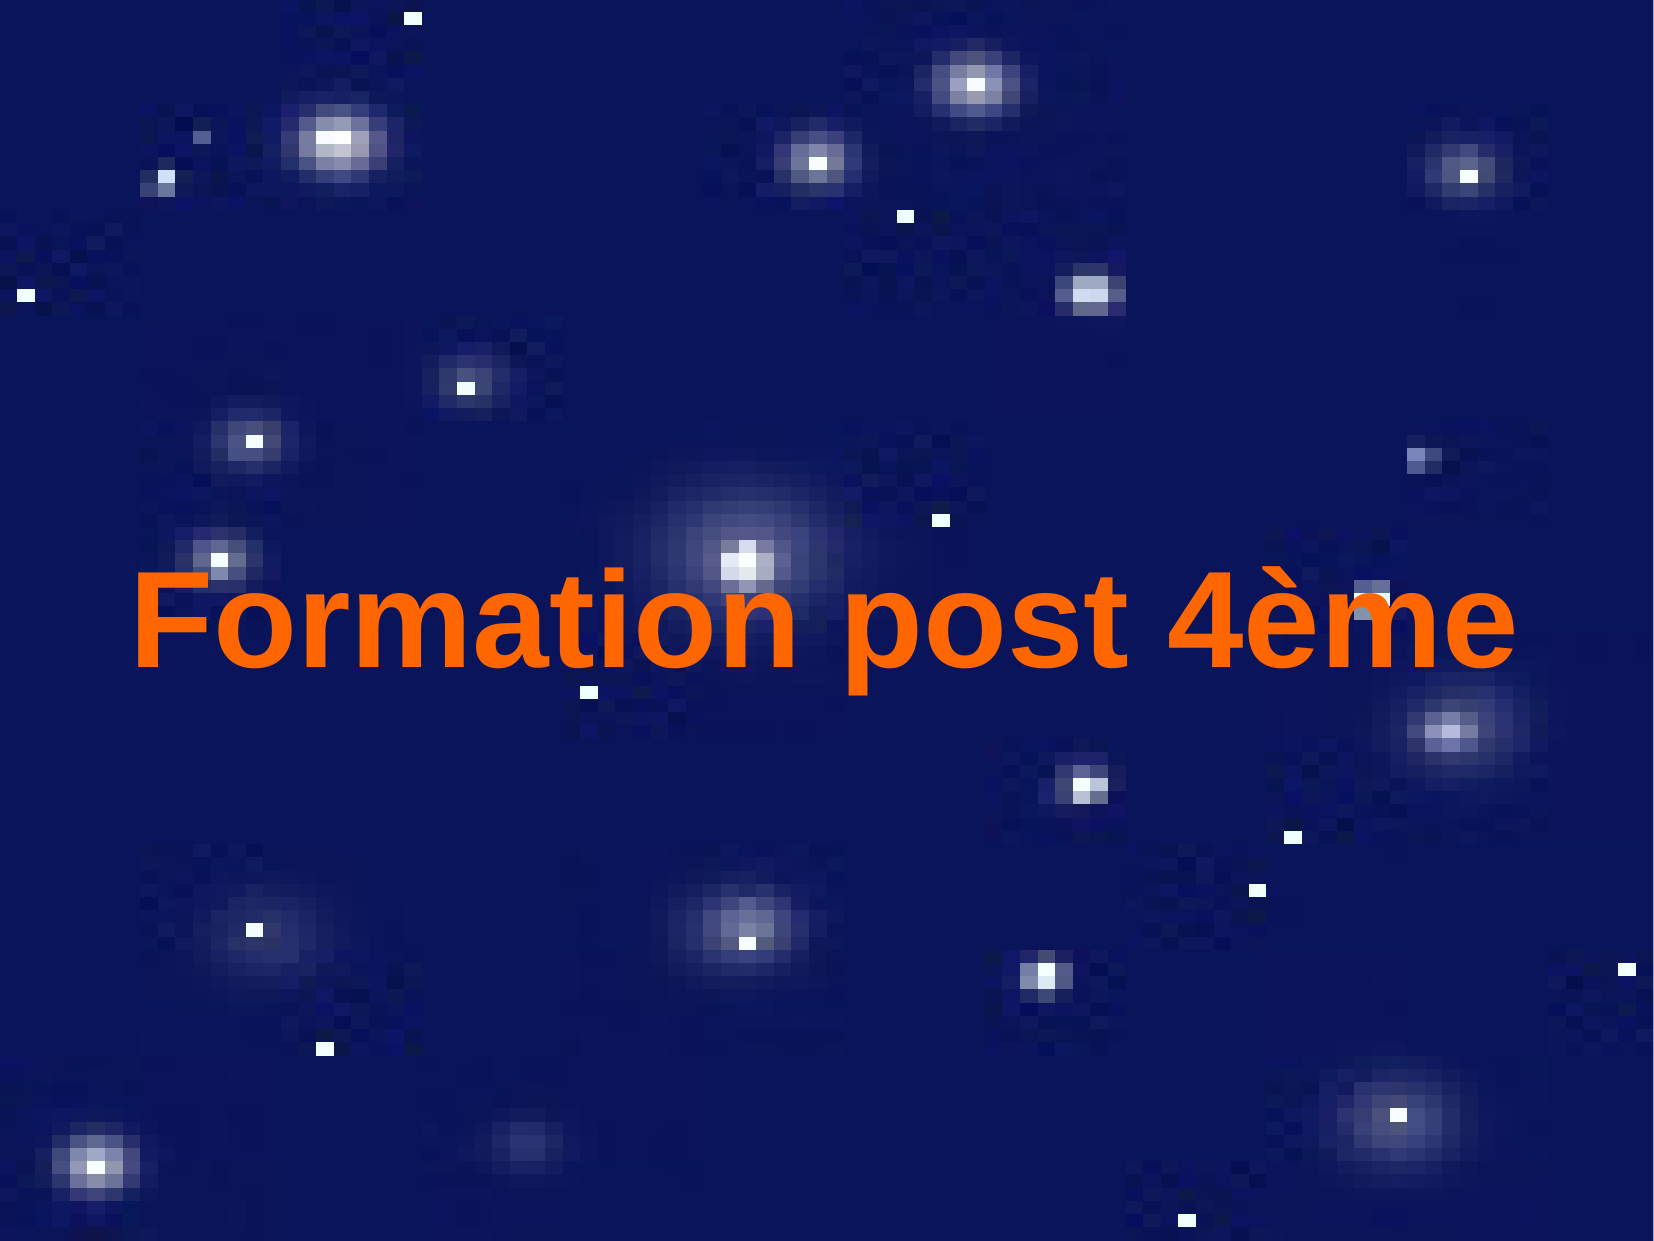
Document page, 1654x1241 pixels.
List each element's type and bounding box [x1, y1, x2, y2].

subtitle [82, 290, 1571, 1109]
picture [0, 0, 1654, 1241]
